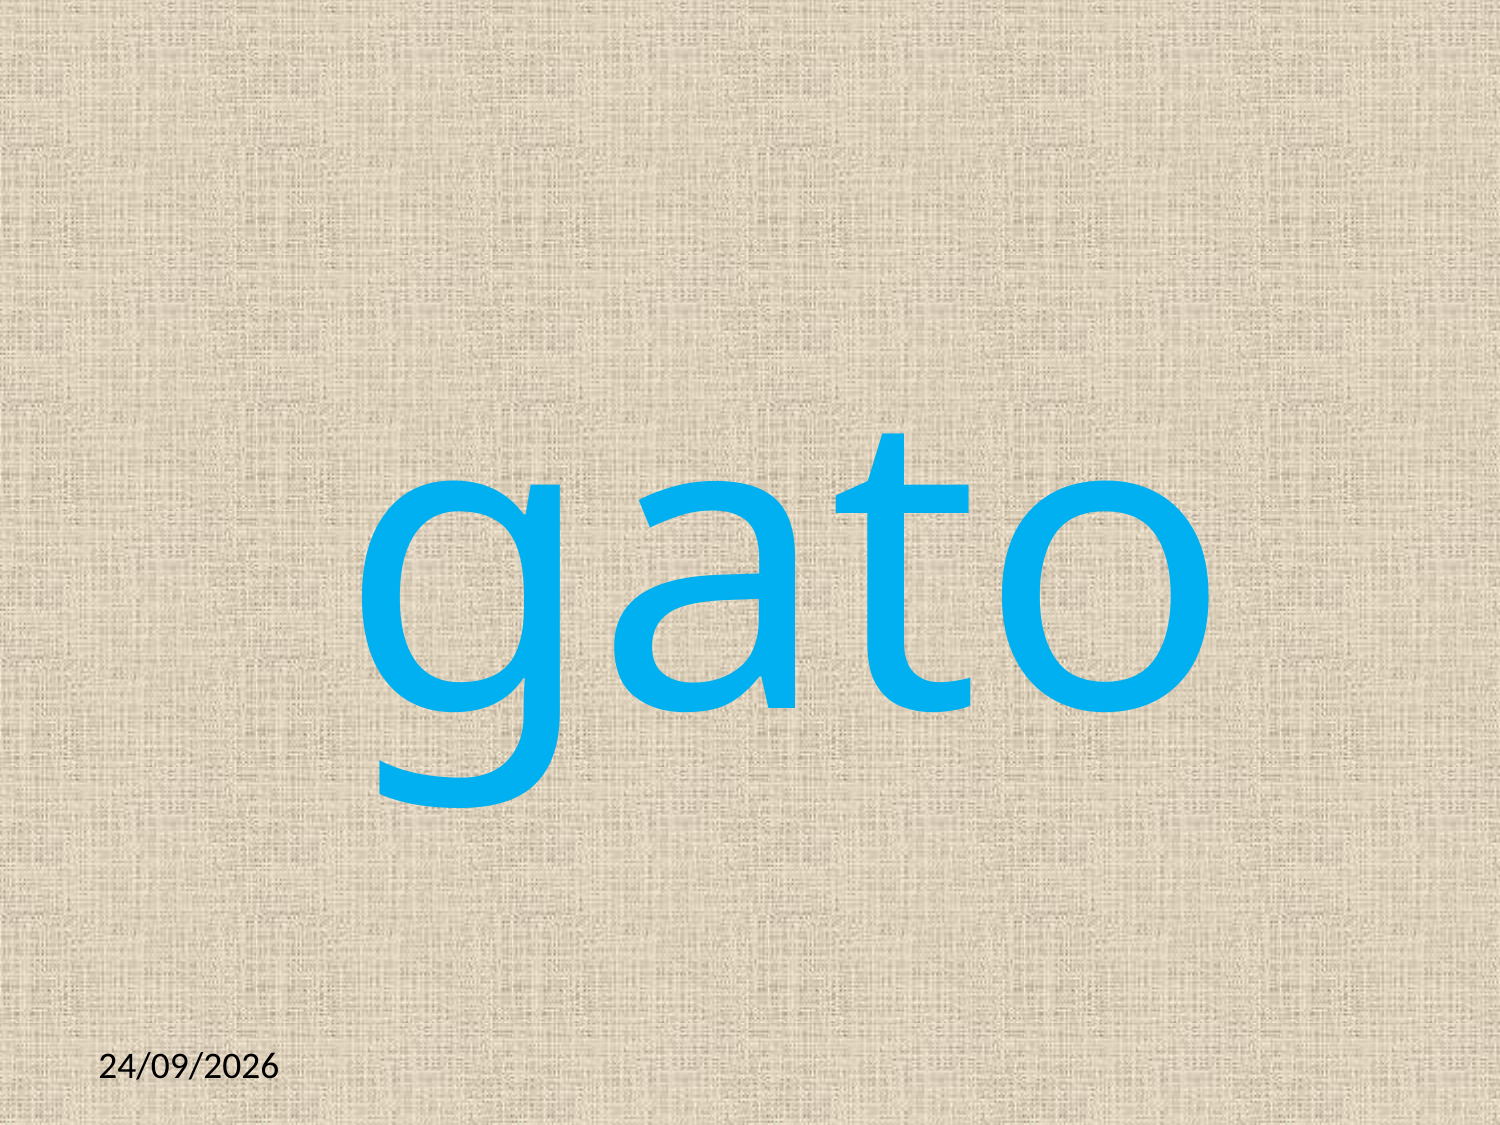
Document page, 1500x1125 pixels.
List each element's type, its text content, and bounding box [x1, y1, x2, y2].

picture [0, 0, 1500, 1125]
text_box gato [400, 511, 524, 682]
text_box gato [324, 255, 1359, 776]
